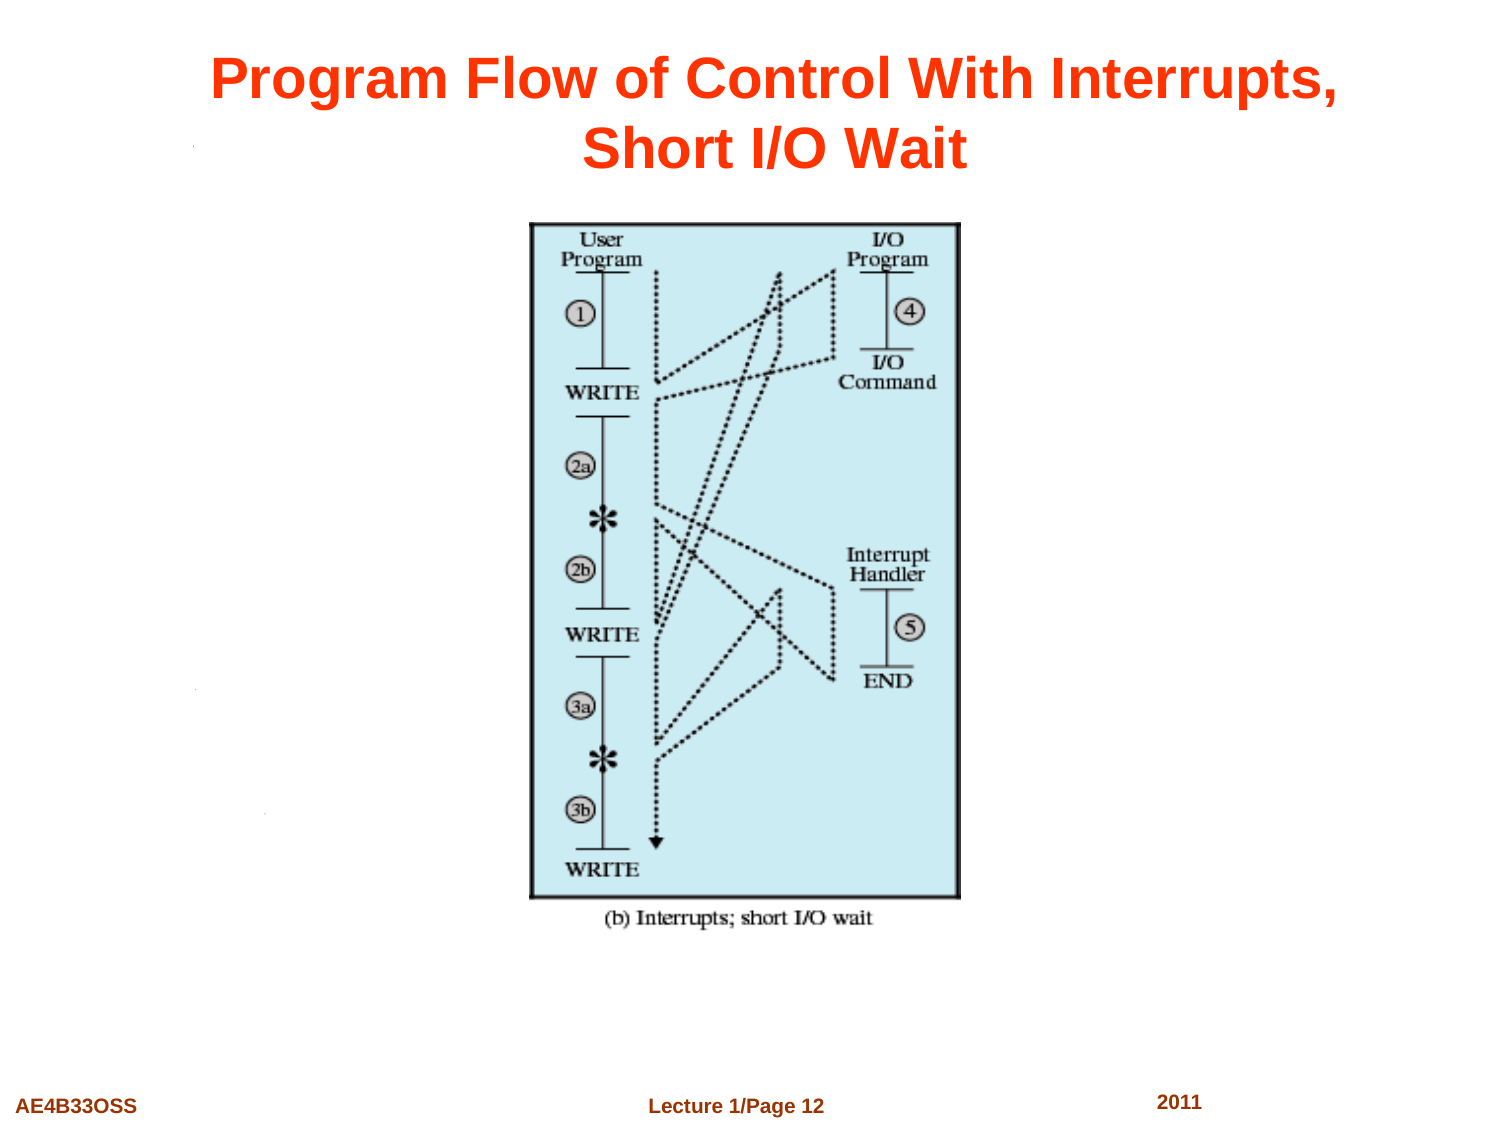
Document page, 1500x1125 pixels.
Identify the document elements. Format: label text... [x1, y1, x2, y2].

title Program Flow of Control With Interrupts, Short I/O Wait [112, 32, 1438, 188]
text_box [529, 222, 961, 934]
